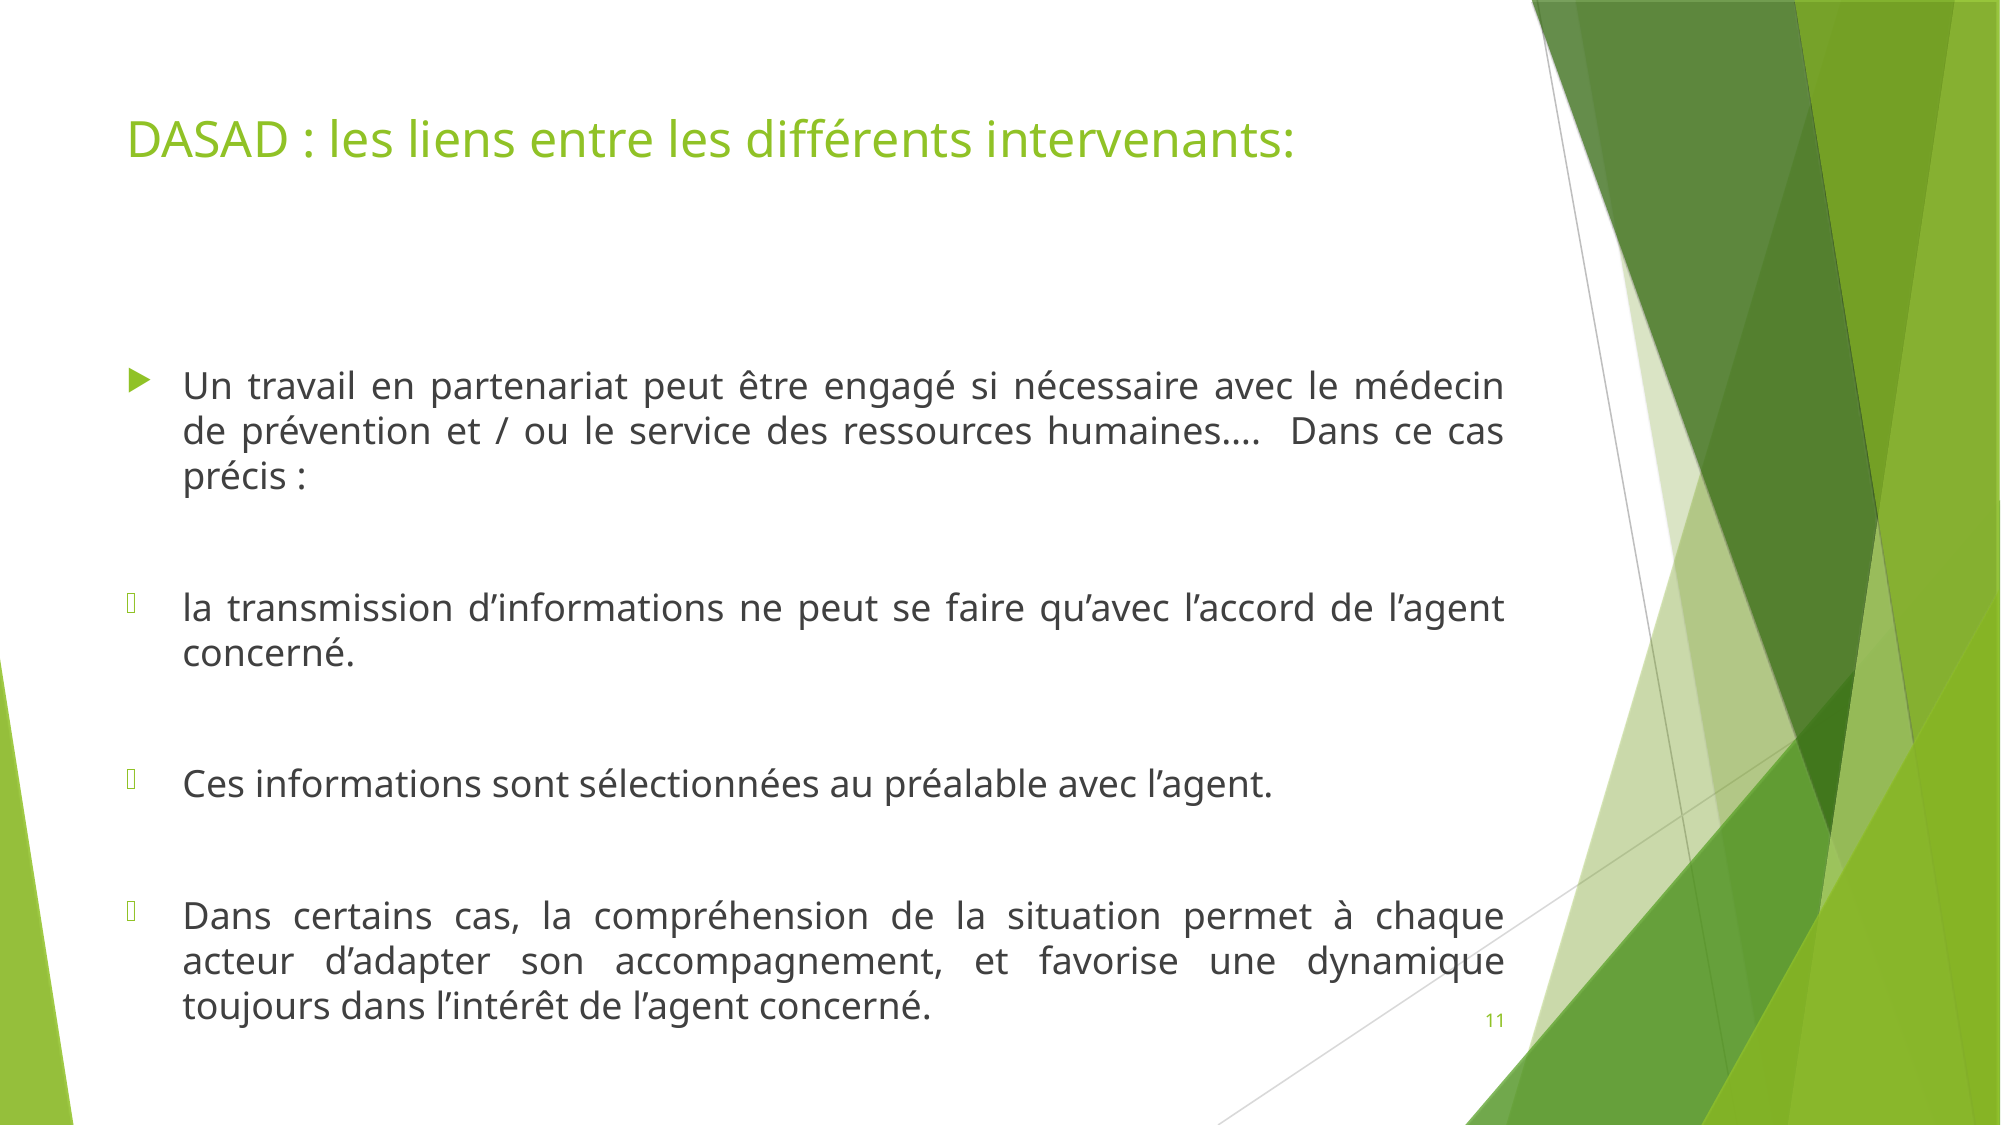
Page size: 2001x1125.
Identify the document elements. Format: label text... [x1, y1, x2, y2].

list Un travail en partenariat peut être engagé si nécessaire avec le médecin de prévention et / ou le service des ressources humaines…. Dans ce cas précis : la transmission d’informations ne peut se faire qu’avec l’accord de l’agent concerné. Ces informations sont sélectionnées au préalable avec l’agent. Dans certains cas, la compréhension de la situation permet à chaque acteur d’adapter son accompagnement, et favorise une dynamique toujours dans l’intérêt de l’agent concerné. [111, 354, 1522, 992]
title DASAD : les liens entre les différents intervenants: [111, 99, 1522, 317]
slide_number <numéro> [1409, 991, 1522, 1051]
